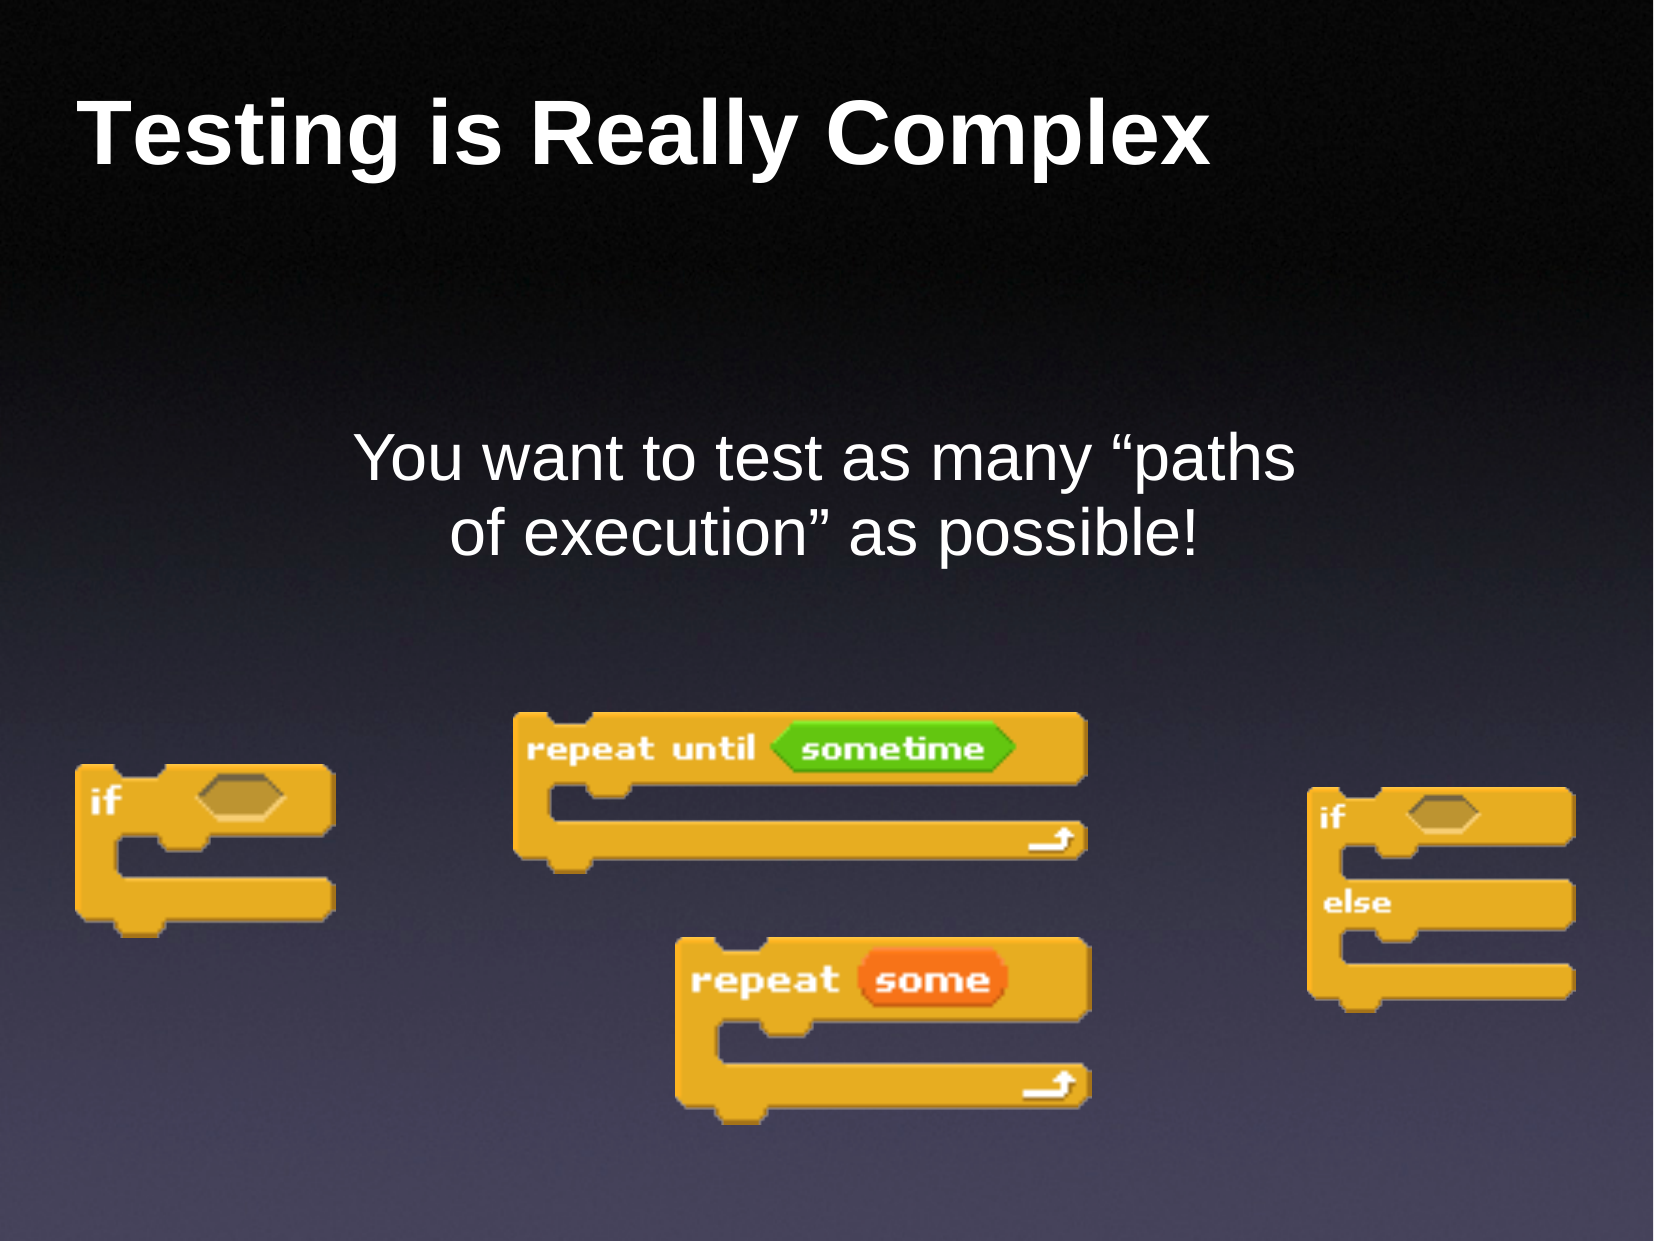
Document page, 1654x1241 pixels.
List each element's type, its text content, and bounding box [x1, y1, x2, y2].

text_box You want to test as many “paths of execution” as possible! [337, 412, 1339, 601]
picture [0, 0, 1654, 1241]
title Testing is Really Complex [76, 29, 1565, 237]
